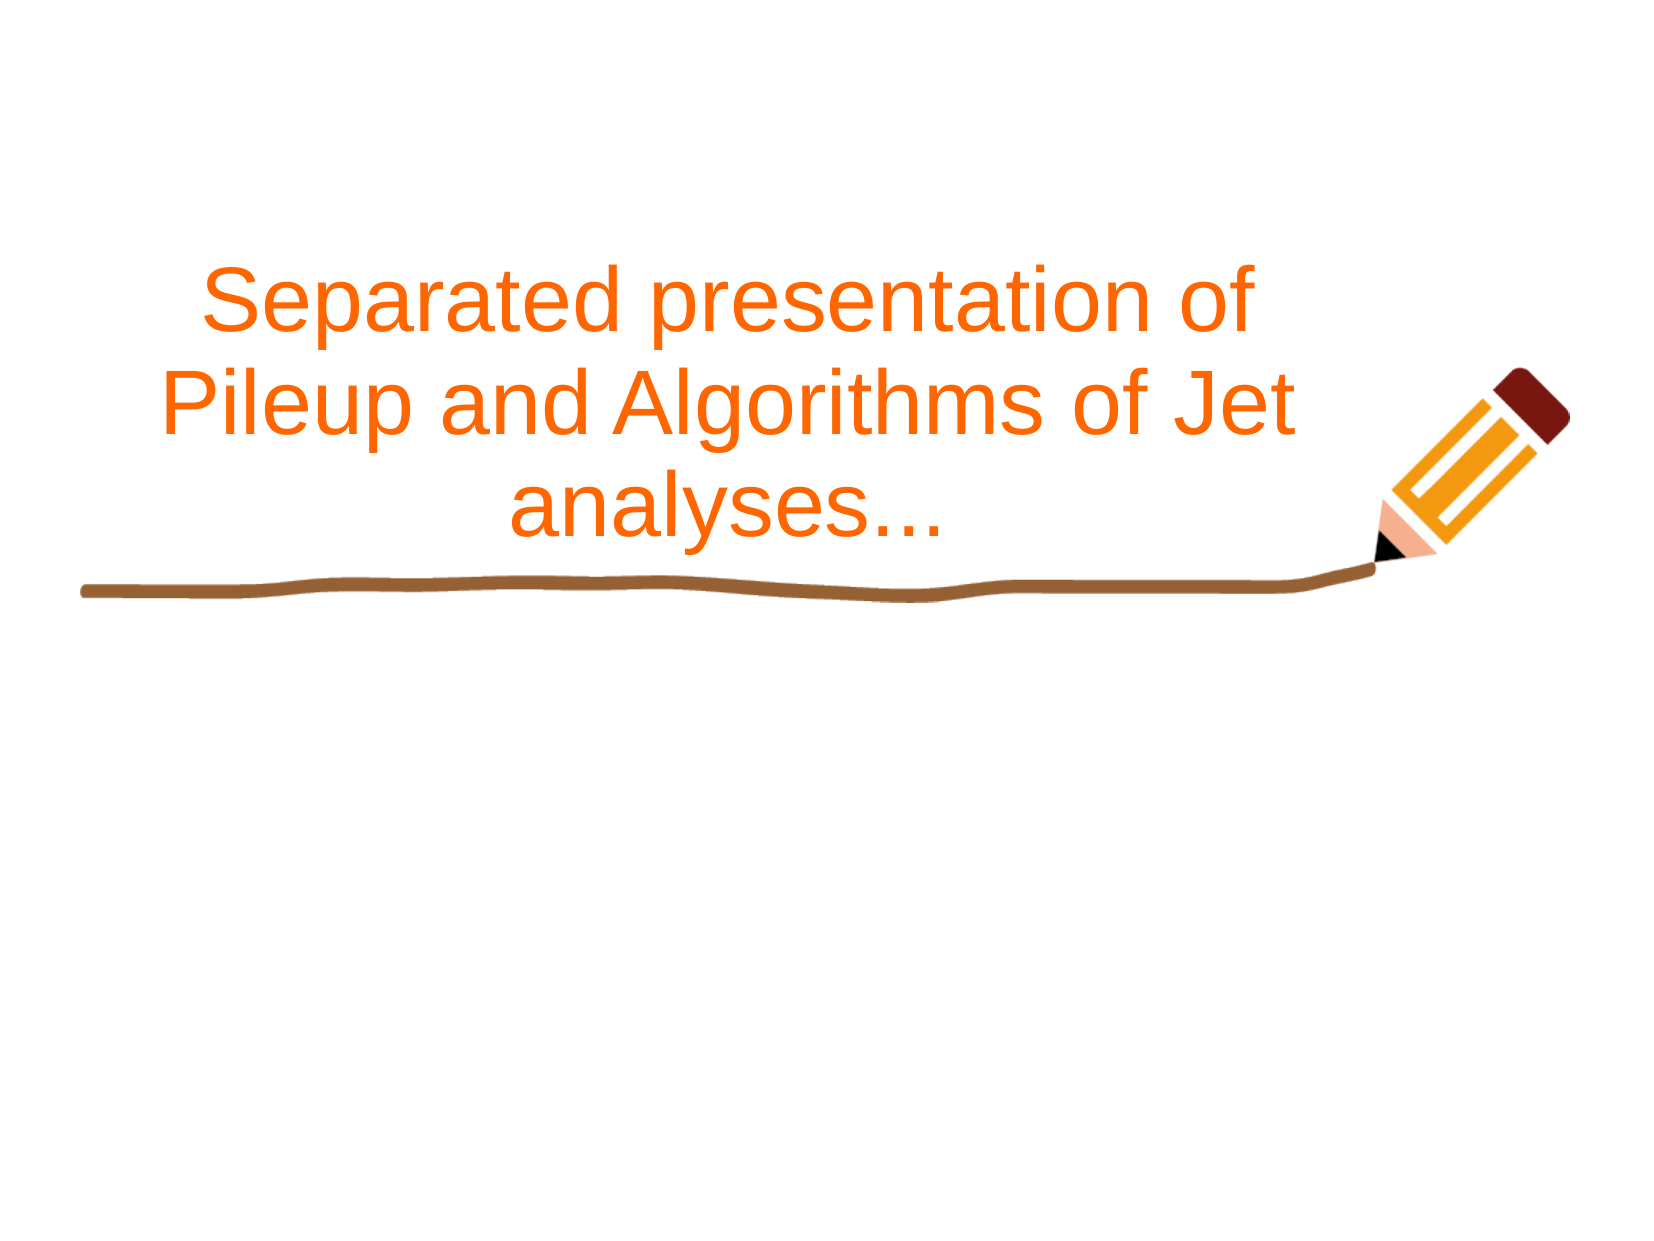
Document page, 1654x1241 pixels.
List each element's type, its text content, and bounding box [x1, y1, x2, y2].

title Separated presentation of Pileup and Algorithms of Jet analyses... [80, 273, 1377, 532]
picture [80, 367, 1570, 603]
